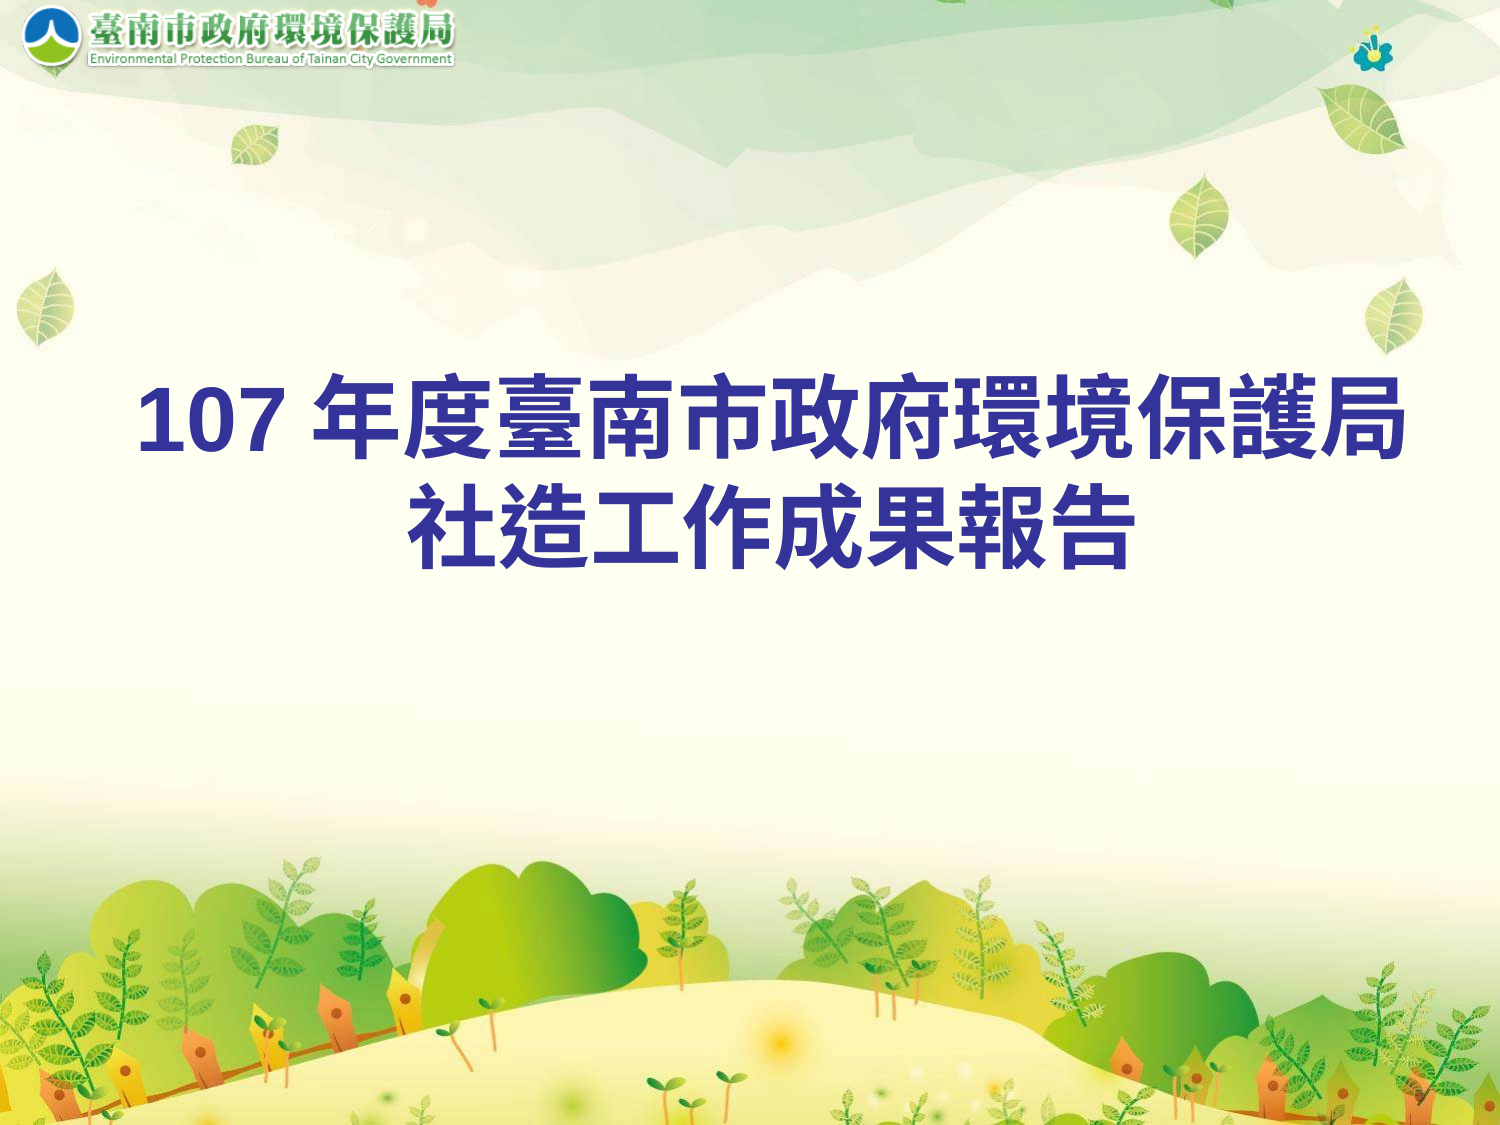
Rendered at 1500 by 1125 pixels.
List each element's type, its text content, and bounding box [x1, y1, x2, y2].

title 107年度臺南市政府環境保護局 社造工作成果報告 [112, 349, 1436, 591]
picture [0, 0, 1500, 1125]
